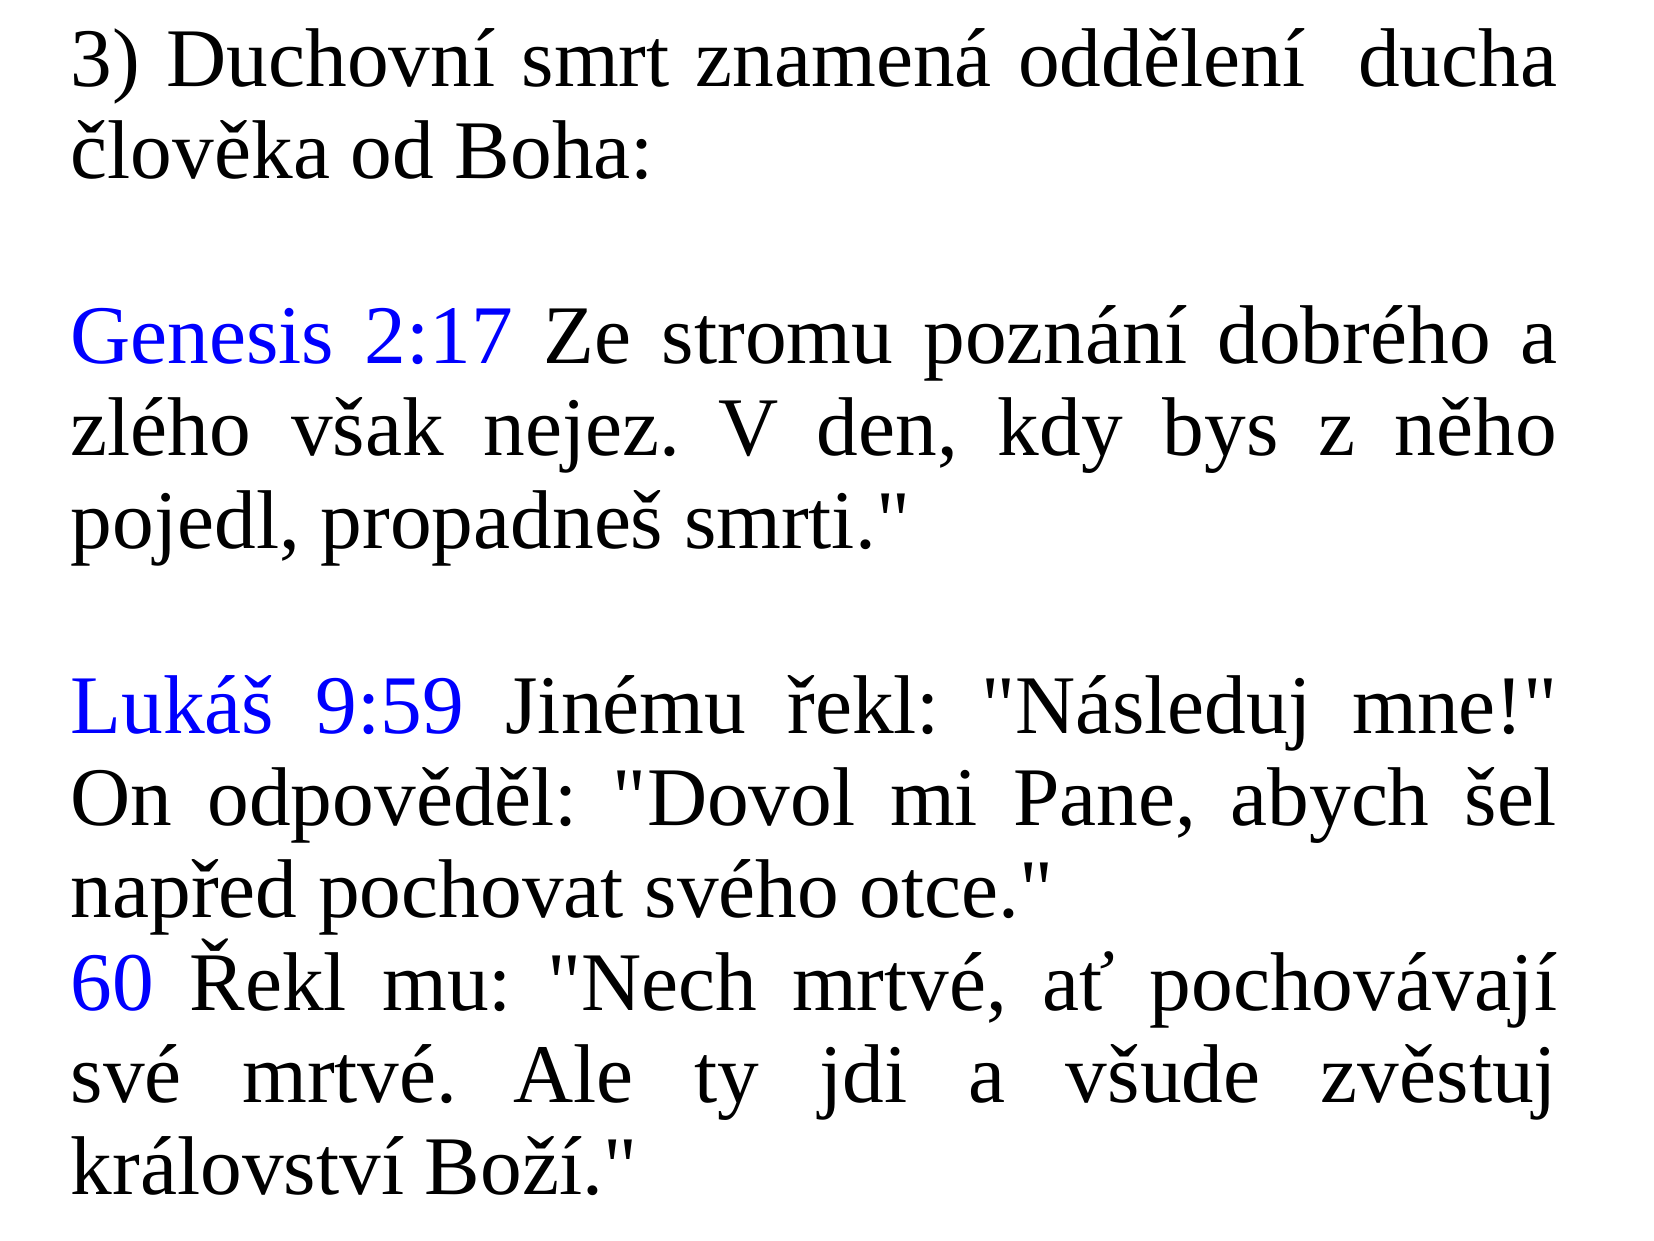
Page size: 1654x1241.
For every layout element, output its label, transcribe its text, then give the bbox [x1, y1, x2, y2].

subtitle 3) Duchovní smrt znamená oddělení ducha člověka od Boha: Genesis 2:17 Ze stromu poznání dobrého a zlého však nejez. V den, kdy bys z něho pojedl, propadneš smrti." Lukáš 9:59 Jinému řekl: "Následuj mne!" On odpověděl: "Dovol mi Pane, abych šel napřed pochovat svého otce." 60 Řekl mu: "Nech mrtvé, ať pochovávají své mrtvé. Ale ty jdi a všude zvěstuj království Boží." [70, 11, 1560, 1241]
